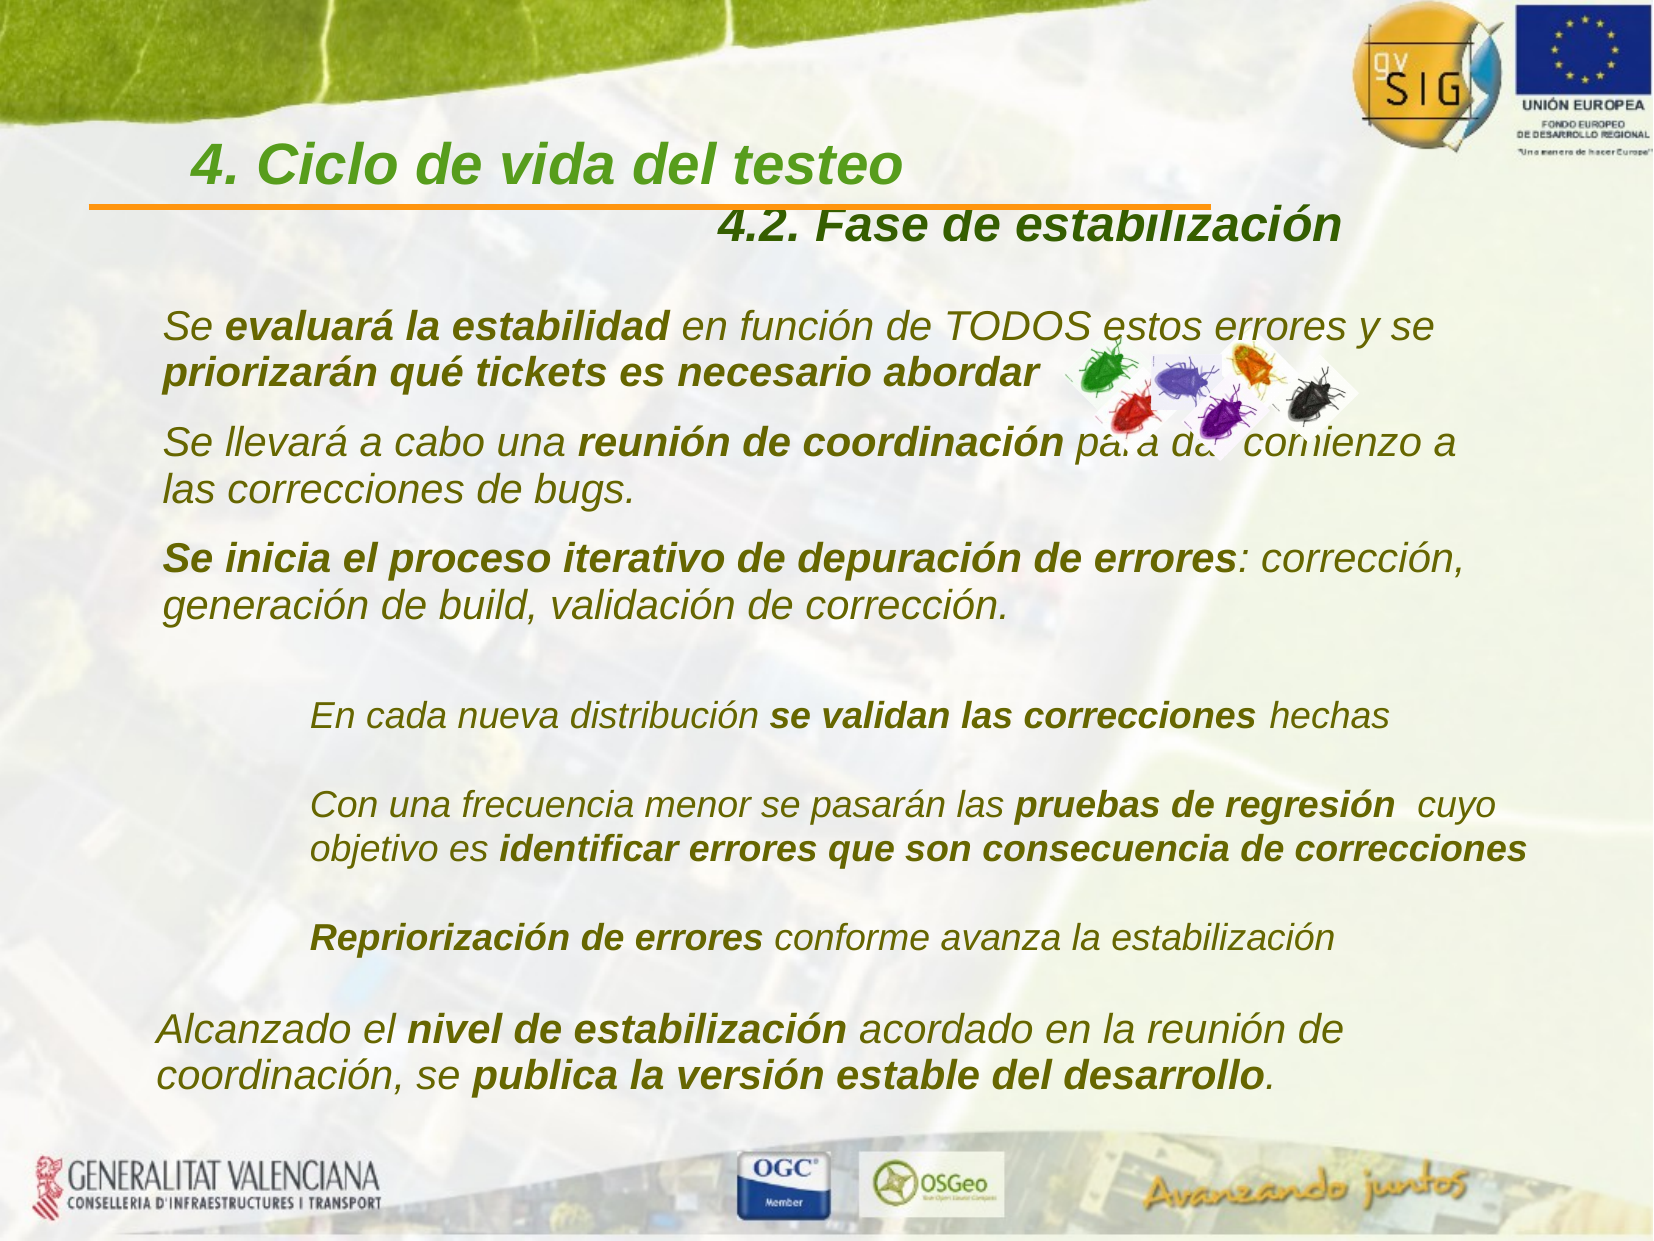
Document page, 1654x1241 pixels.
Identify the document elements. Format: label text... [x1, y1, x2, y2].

text_box En cada nueva distribución se validan las correcciones hechas Con una frecuencia menor se pasarán las pruebas de regresión cuyo objetivo es identificar errores que son consecuencia de correcciones Repriorización de errores conforme avanza la estabilización [295, 685, 1595, 966]
text_box Se evaluará la estabilidad en función de TODOS estos errores y se priorizarán qué tickets es necesario abordar Se llevará a cabo una reunión de coordinación para dar comienzo a las correcciones de bugs. Se inicia el proceso iterativo de depuración de errores: corrección, generación de build, validación de corrección. [147, 295, 1506, 702]
text_box Alcanzado el nivel de estabilización acordado en la reunión de coordinación, se publica la versión estable del desarrollo. [141, 998, 1471, 1121]
picture [0, 0, 1653, 1241]
text_box 4. Ciclo de vida del testeo 4.2. Fase de estabilización [177, 124, 1359, 276]
